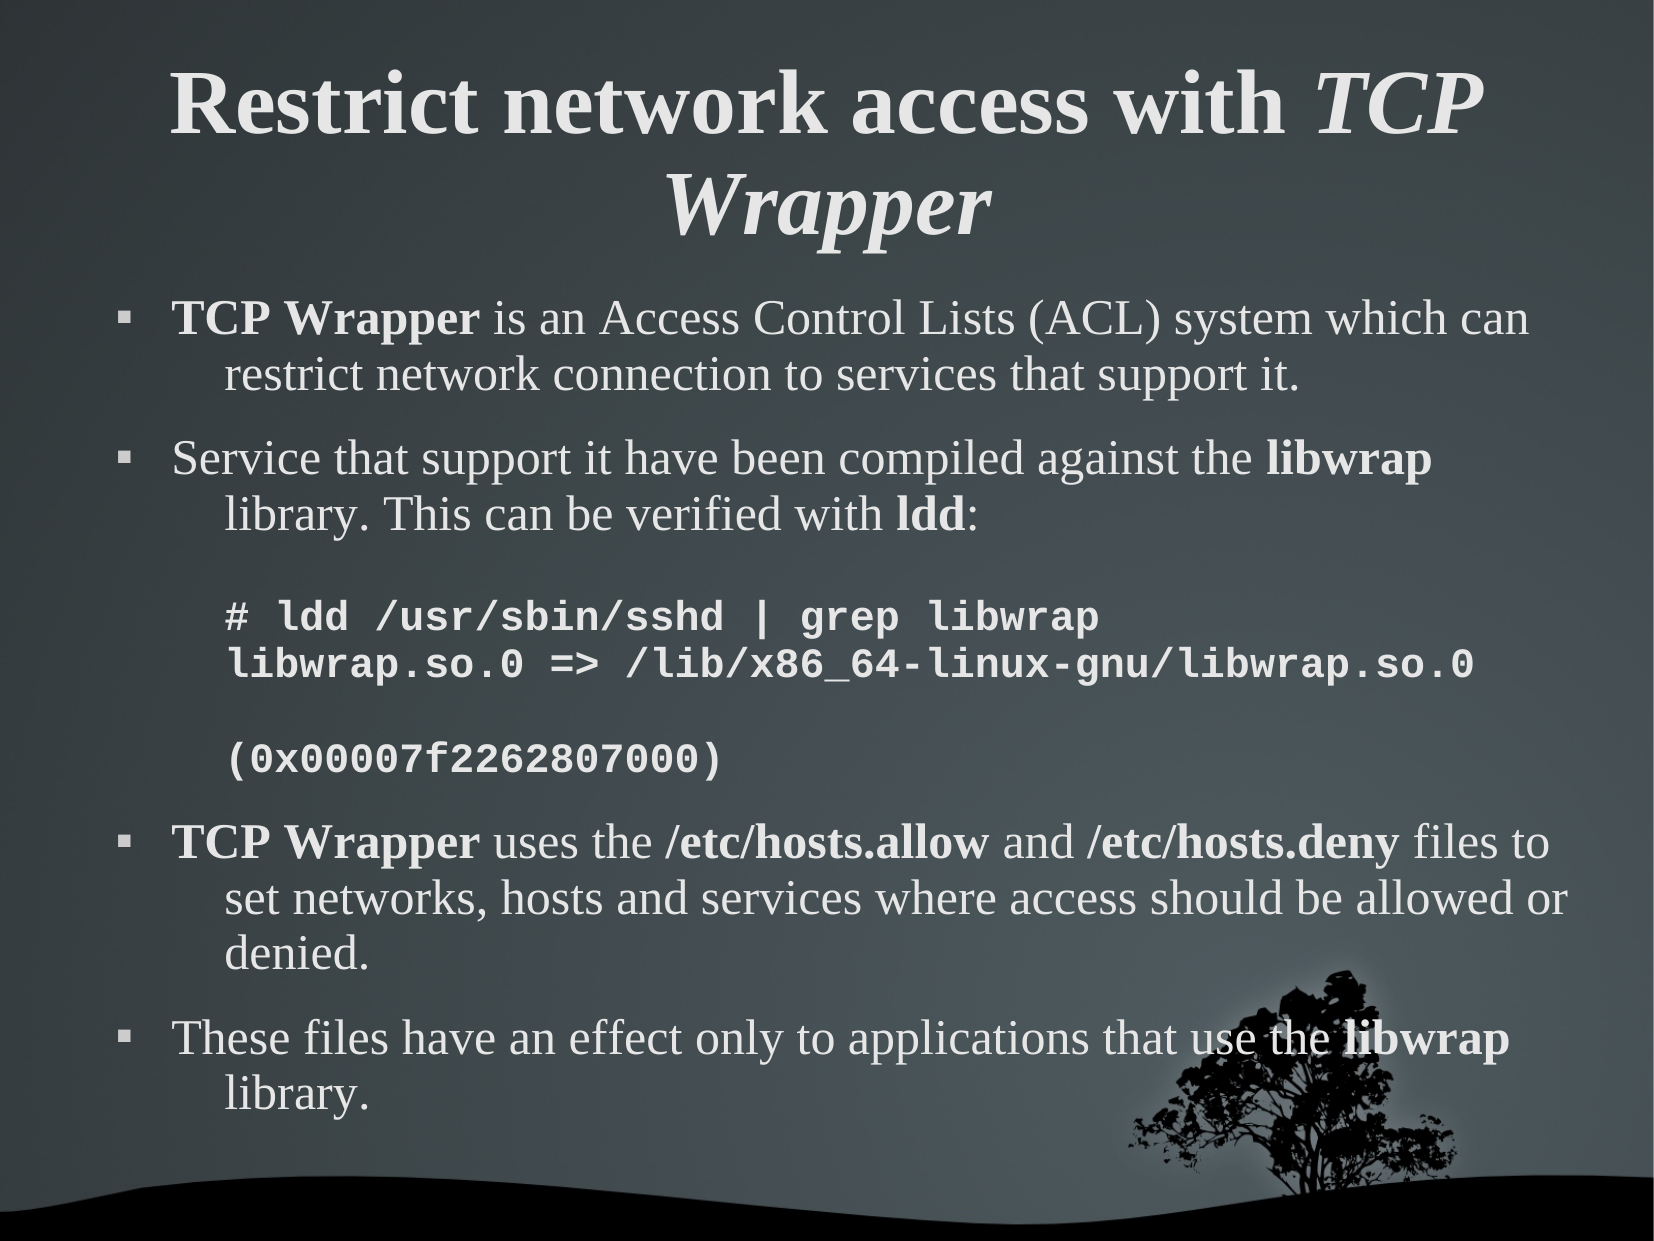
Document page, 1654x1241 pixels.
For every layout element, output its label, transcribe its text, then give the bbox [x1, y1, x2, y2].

title Restrict network access with TCP Wrapper [82, 33, 1571, 273]
list TCP Wrapper is an Access Control Lists (ACL) system which can restrict network connection to services that support it. Service that support it have been compiled against the libwrap library. This can be verified with ldd: # ldd /usr/sbin/sshd | grep libwrap libwrap.so.0 => /lib/x86_64-linux-gnu/libwrap.so.0 (0x00007f2262807000) TCP Wrapper uses the /etc/hosts.allow and /etc/hosts.deny files to set networks, hosts and services where access should be allowed or denied. These files have an effect only to applications that use the libwrap library. [82, 290, 1571, 1204]
picture [0, 0, 1654, 1241]
